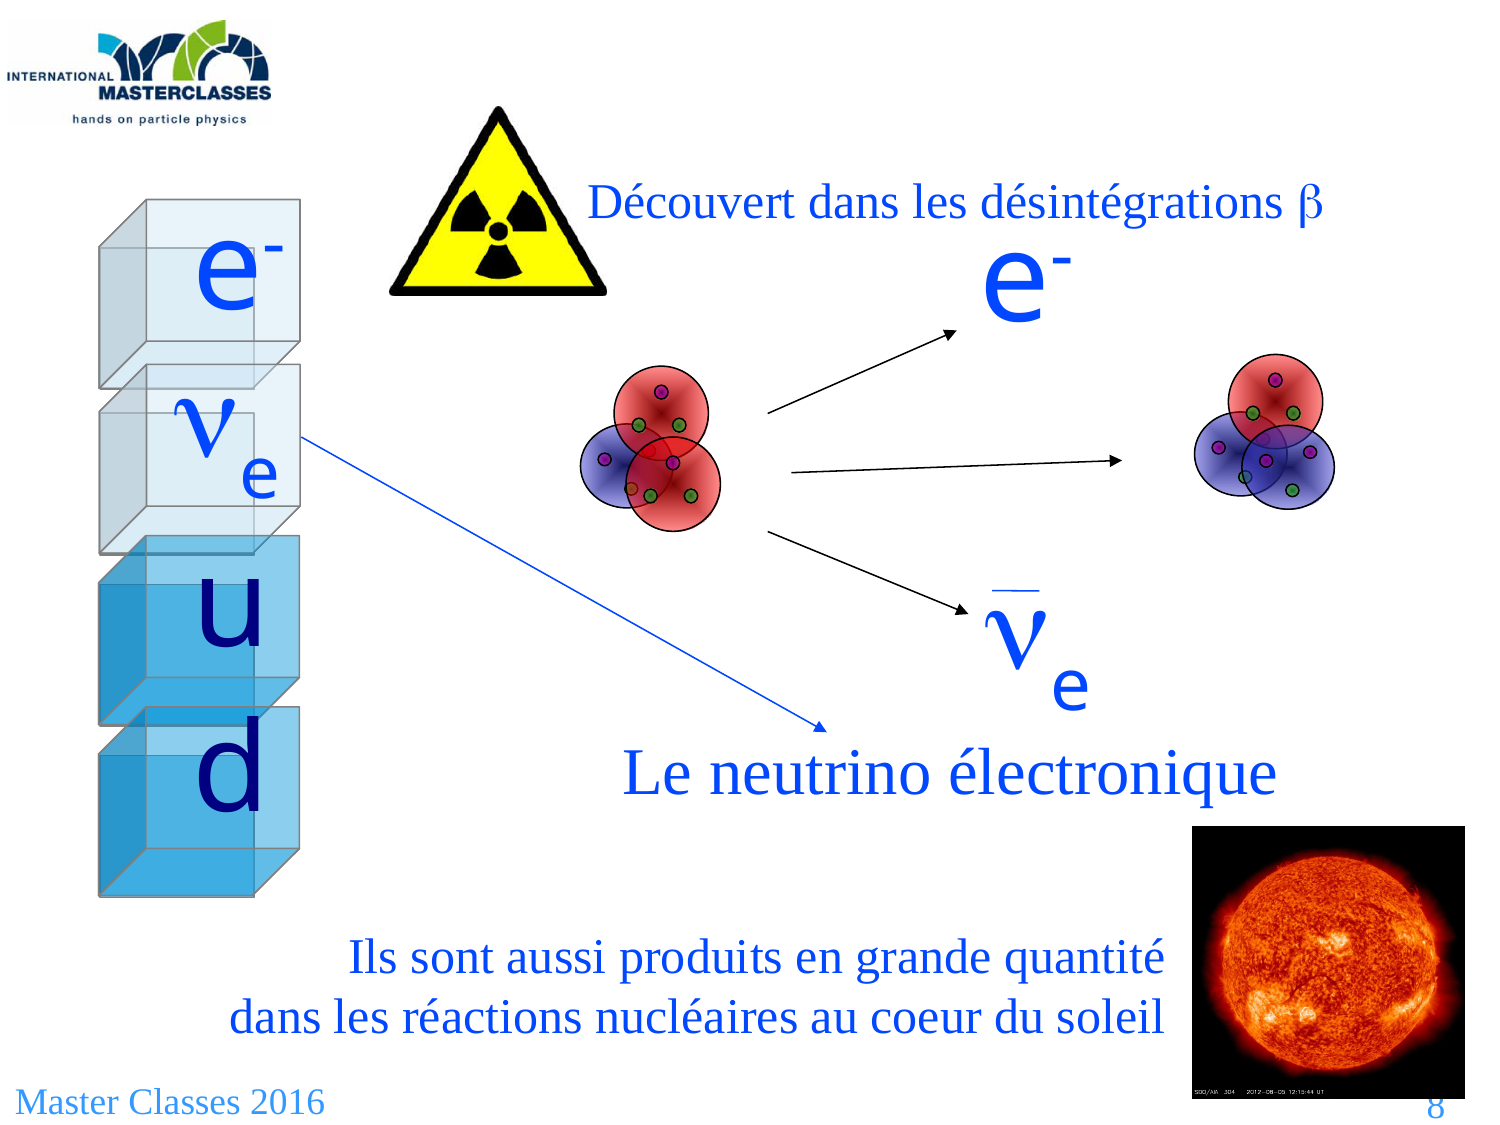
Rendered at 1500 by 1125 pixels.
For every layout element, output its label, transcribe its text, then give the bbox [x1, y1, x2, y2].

picture [1192, 826, 1465, 1099]
text_box Le neutrino électronique [484, 720, 1418, 875]
text_box e- [177, 177, 302, 342]
text_box Découvert dans les désintégrations β [572, 161, 1340, 237]
picture [389, 106, 607, 296]
text_box [98, 199, 300, 898]
picture [2, 10, 280, 130]
text_box u [177, 513, 278, 679]
text_box e- [964, 237, 1089, 355]
text_box [580, 366, 721, 532]
text_box [278, 535, 300, 677]
text_box d [177, 679, 278, 845]
text_box νe [970, 536, 1106, 720]
text_box [295, 364, 301, 506]
text_box [1194, 354, 1335, 510]
text_box Ils sont aussi produits en grande quantité dans les réactions nucléaires au coeur du soleil [214, 916, 1182, 1052]
text_box νe [159, 324, 295, 521]
